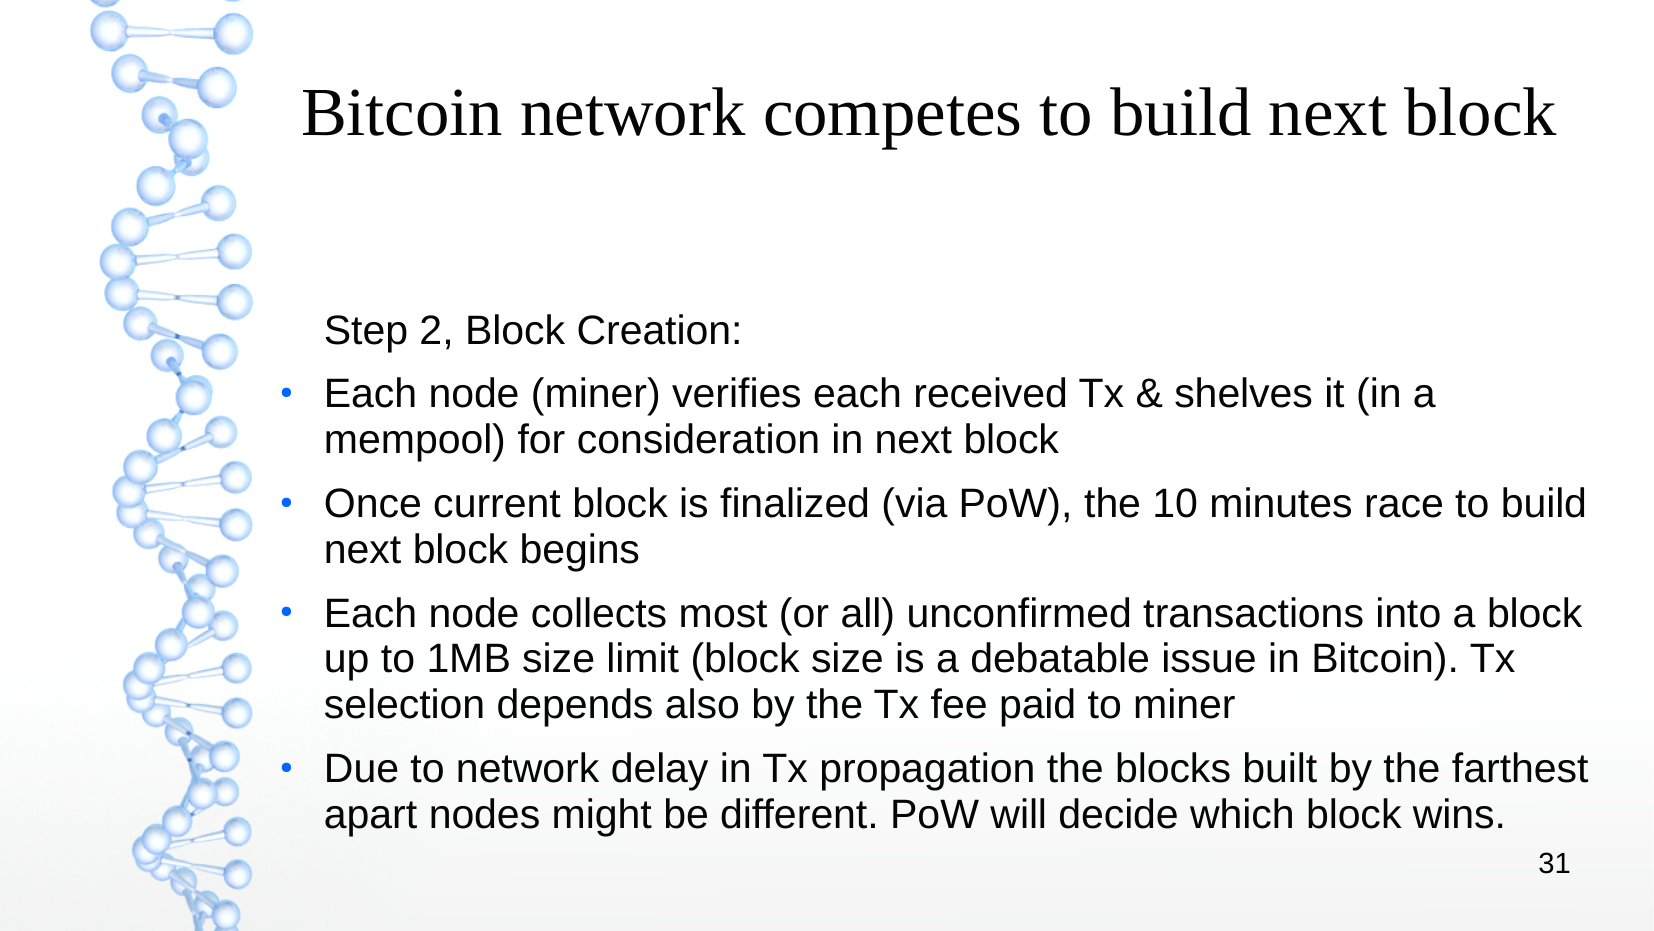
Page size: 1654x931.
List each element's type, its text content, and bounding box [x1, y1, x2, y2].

title Bitcoin network competes to build next block [265, 35, 1595, 189]
picture [0, 0, 1654, 931]
list Step 2, Block Creation: Each node (miner) verifies each received Tx & shelves it (in a mempool) for consideration in next block Once current block is finalized (via PoW), the 10 minutes race to build next block begins Each node collects most (or all) unconfirmed transactions into a block up to 1MB size limit (block size is a debatable issue in Bitcoin). Tx selection depends also by the Tx fee paid to miner Due to network delay in Tx propagation the blocks built by the farthest apart nodes might be different. PoW will decide which block wins. [265, 307, 1595, 847]
